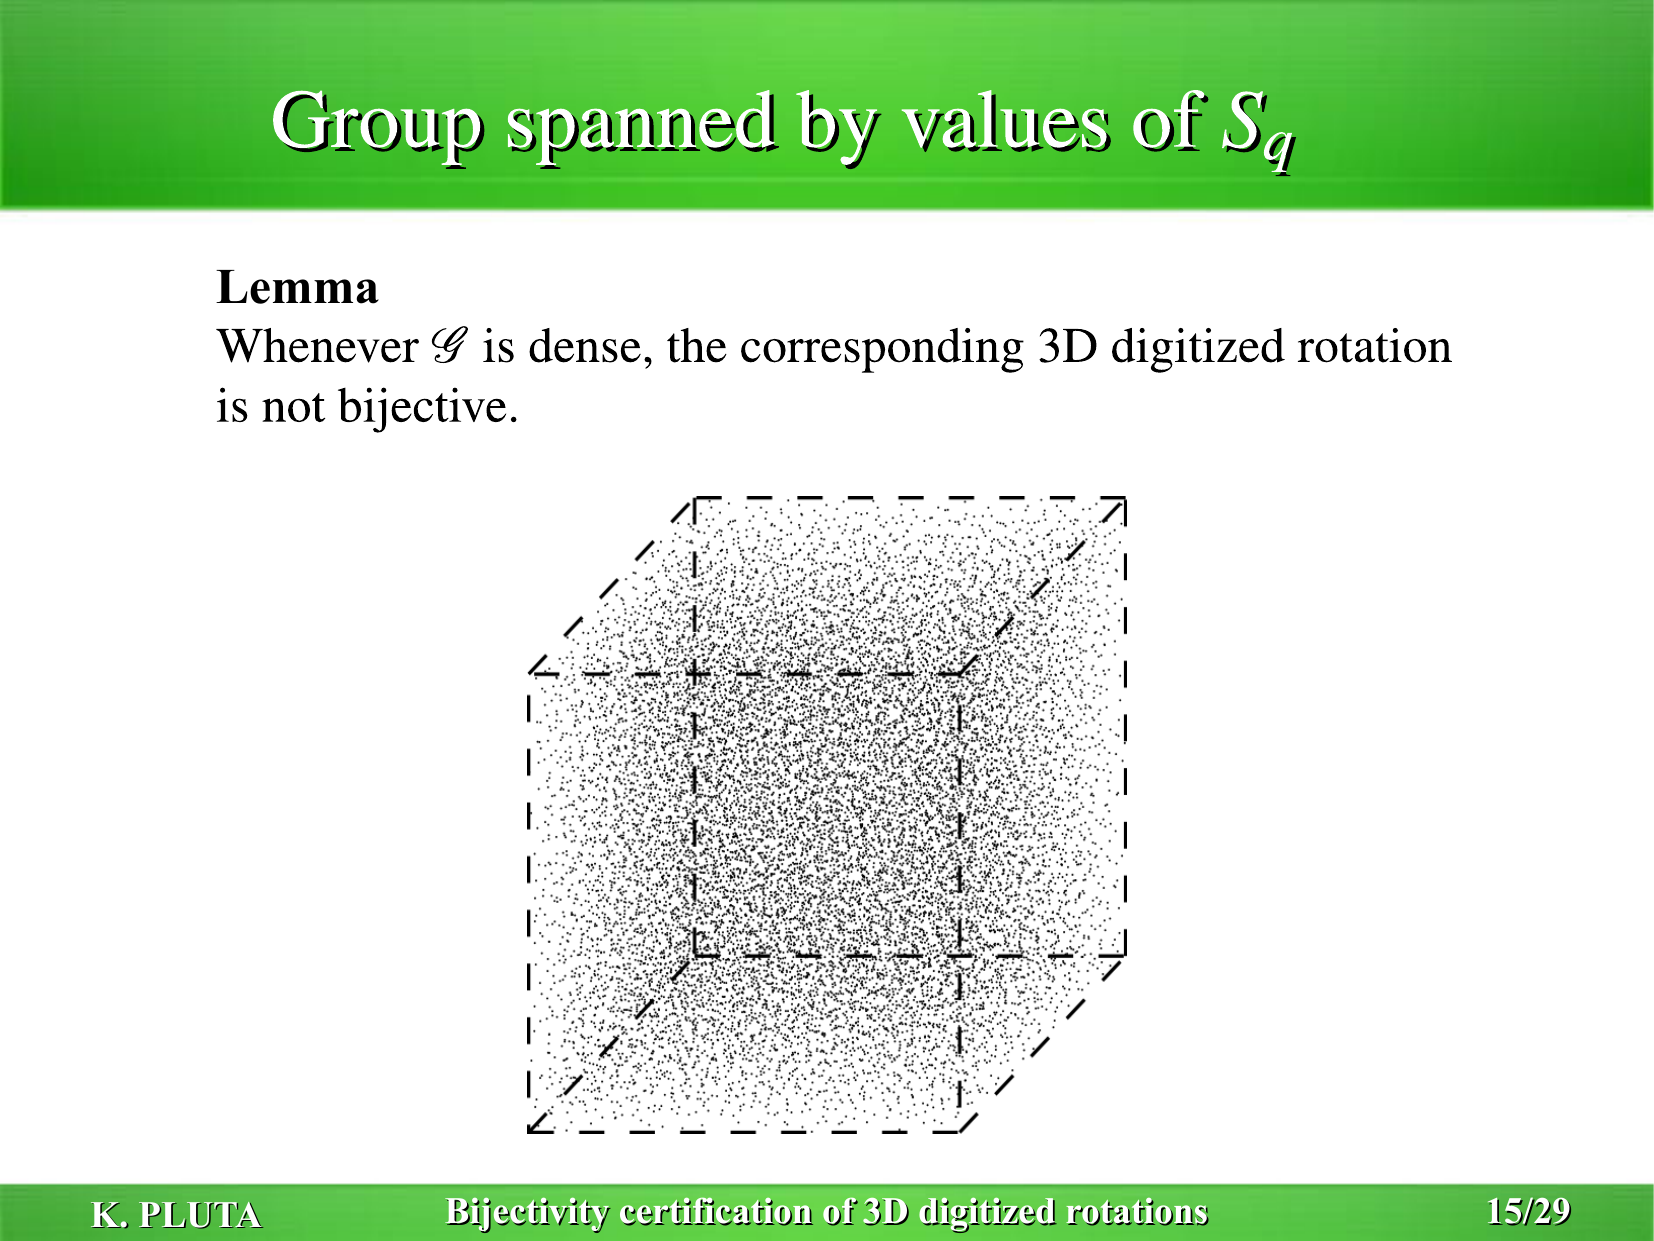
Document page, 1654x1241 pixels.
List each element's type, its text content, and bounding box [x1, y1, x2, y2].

text_box [216, 326, 1453, 433]
picture [0, 0, 1654, 1241]
text_box [270, 90, 1298, 177]
text_box Lemma [201, 251, 395, 323]
